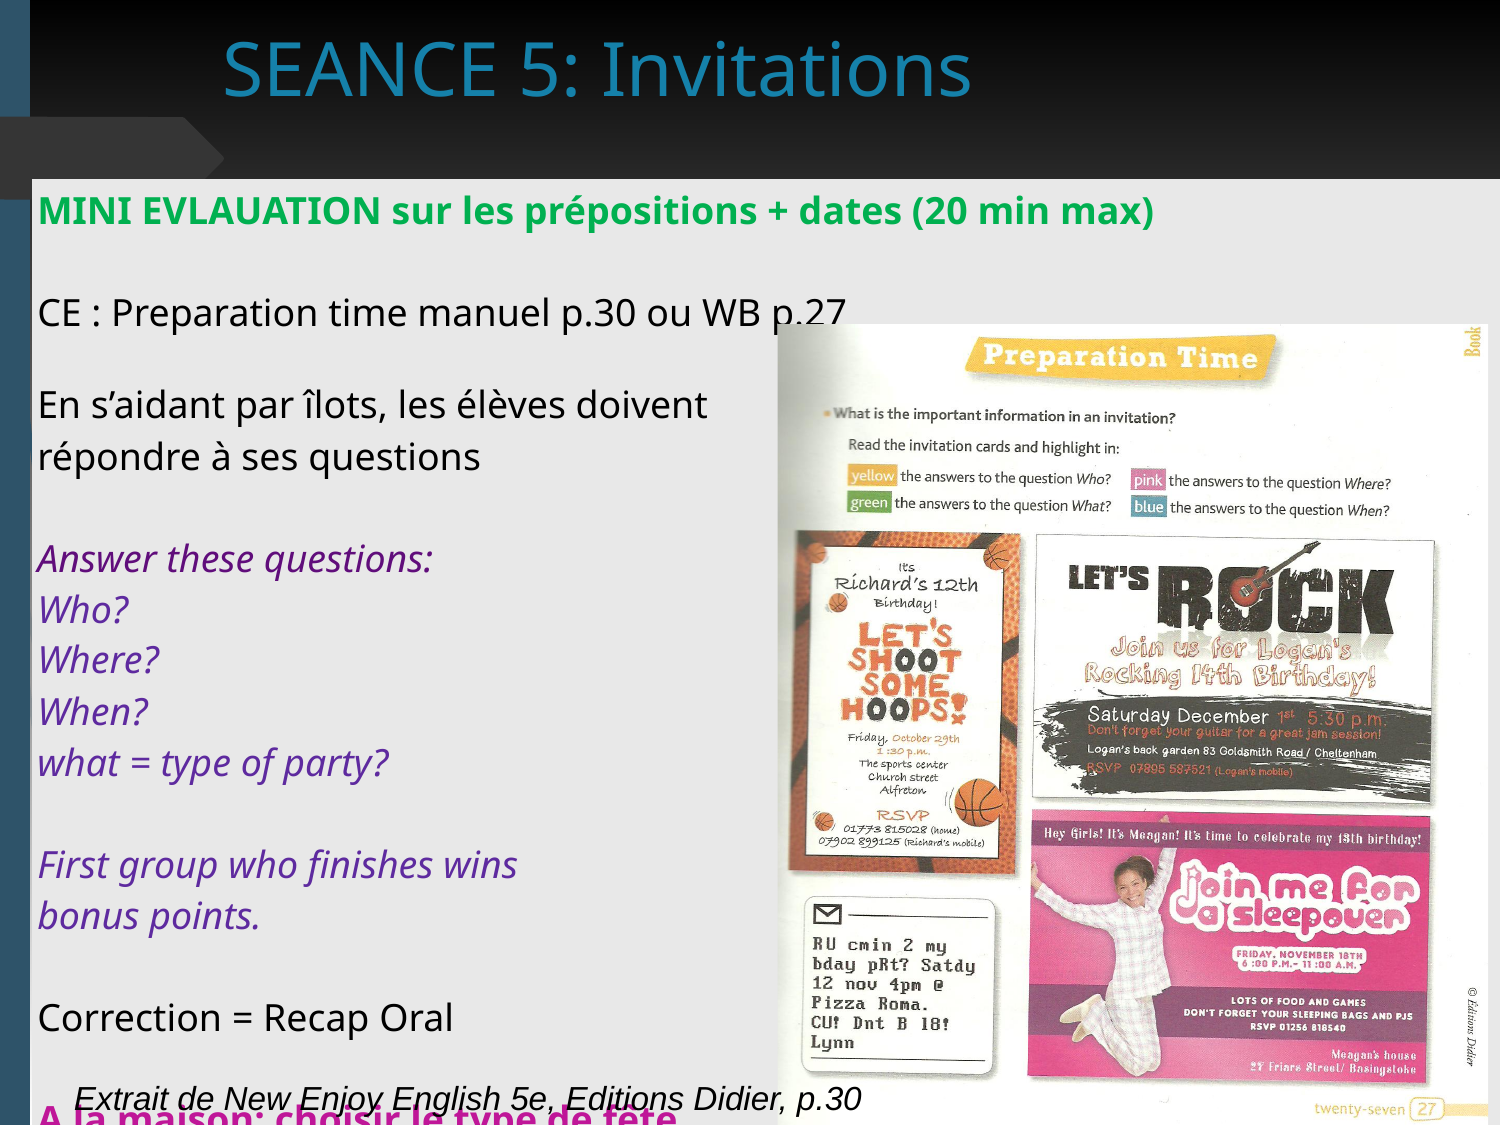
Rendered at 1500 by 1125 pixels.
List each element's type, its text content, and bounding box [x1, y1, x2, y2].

text_box Extrait de New Enjoy English 5e, Editions Didier, p.30 [59, 1073, 879, 1125]
table_header MINI EVLAUATION sur les prépositions + dates (20 min max) CE : Preparation time manuel p.30 ou WB p.27 En s’aidant par îlots, les élèves doivent répondre à ses questions Answer these questions: Who? Where? When? what = type of party? First group who finishes wins bonus points. Correction = Recap Oral A la maison: choisir le type de fête que l’on aimerait faire + les activités [32, 179, 1500, 1125]
title SEANCE 5: Invitations [207, 13, 1289, 179]
picture [777, 324, 1489, 1125]
